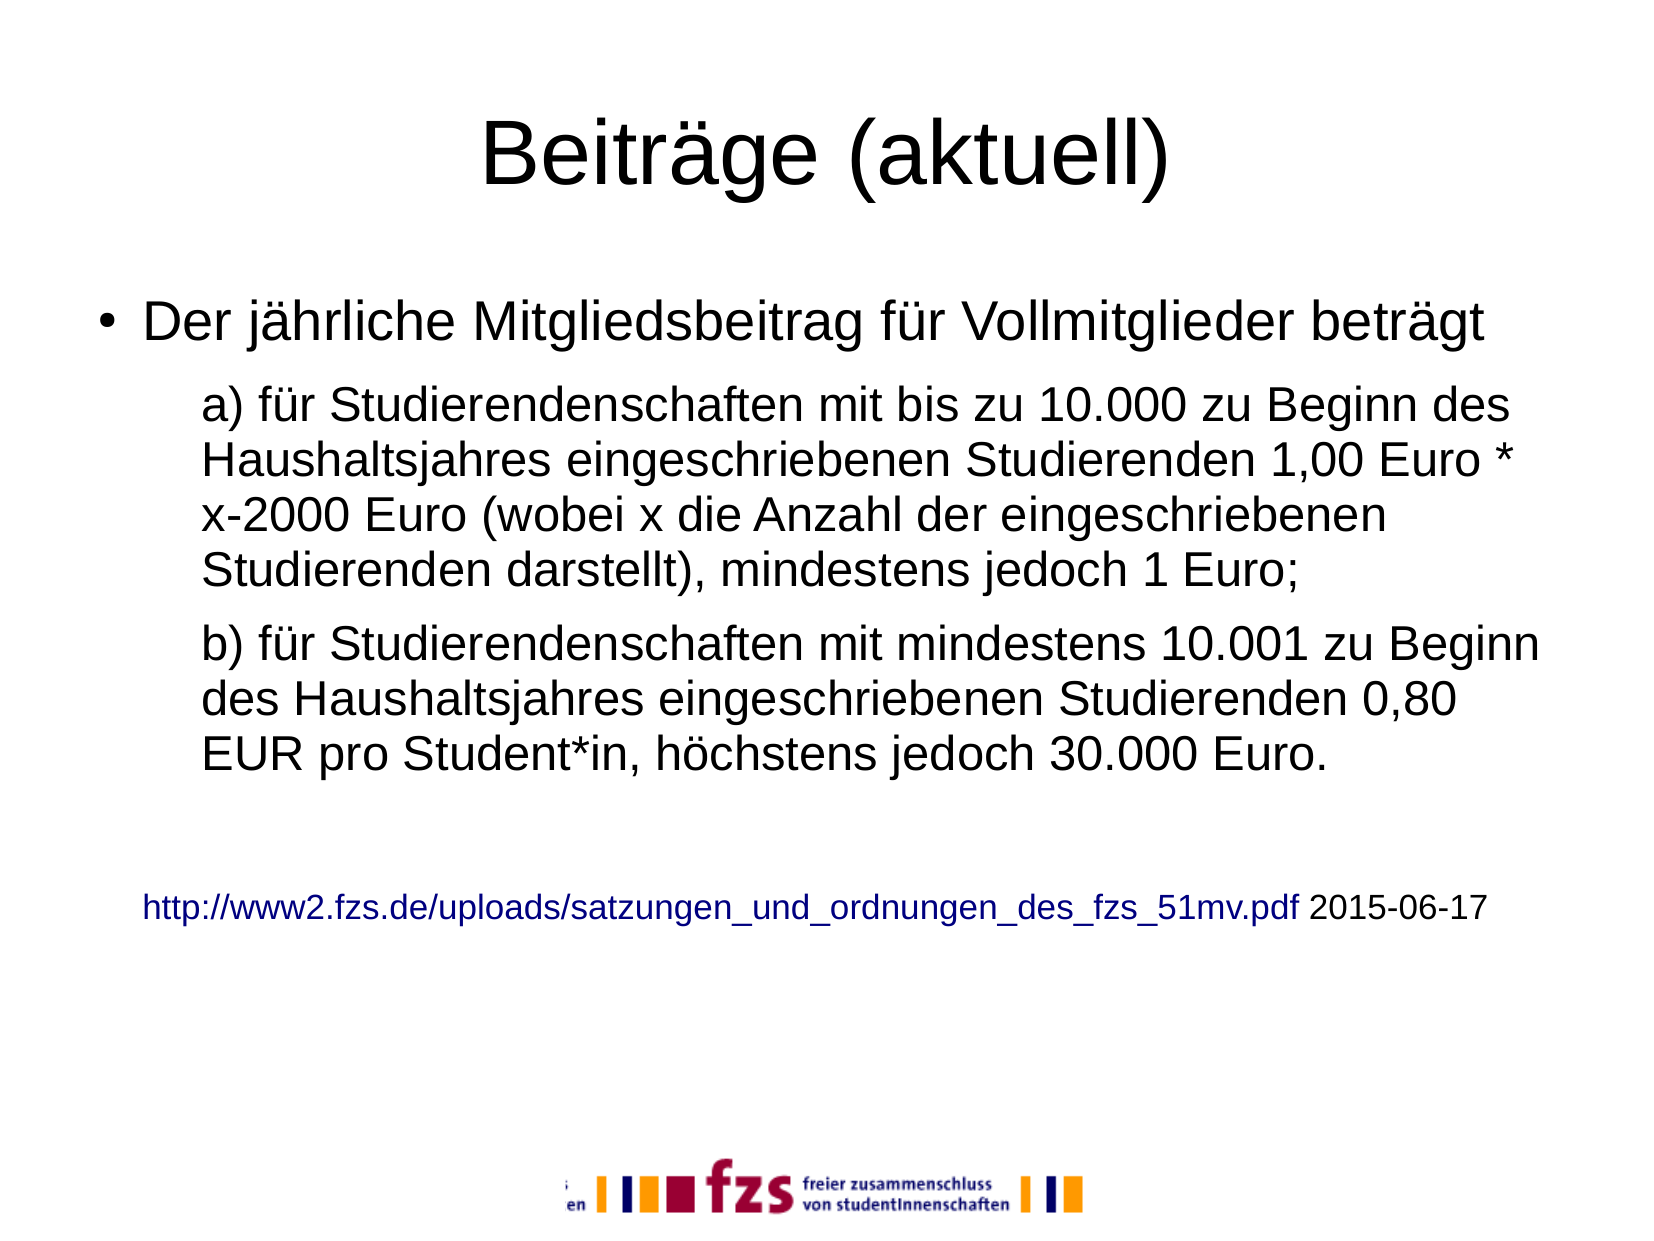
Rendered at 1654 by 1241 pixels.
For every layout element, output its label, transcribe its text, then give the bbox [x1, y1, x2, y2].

picture [565, 1129, 1090, 1216]
list Der jährliche Mitgliedsbeitrag für Vollmitglieder beträgt a) für Studierendenschaften mit bis zu 10.000 zu Beginn des Haushaltsjahres eingeschriebenen Studierenden 1,00 Euro * x-2000 Euro (wobei x die Anzahl der eingeschriebenen Studierenden darstellt), mindestens jedoch 1 Euro; b) für Studierendenschaften mit mindestens 10.001 zu Beginn des Haushaltsjahres eingeschriebenen Studierenden 0,80 EUR pro Student*in, höchstens jedoch 30.000 Euro. http://www2.fzs.de/uploads/satzungen_und_ordnungen_des_fzs_51mv.pdf 2015-06-17 [82, 290, 1571, 1010]
title Beiträge (aktuell) [82, 49, 1571, 257]
